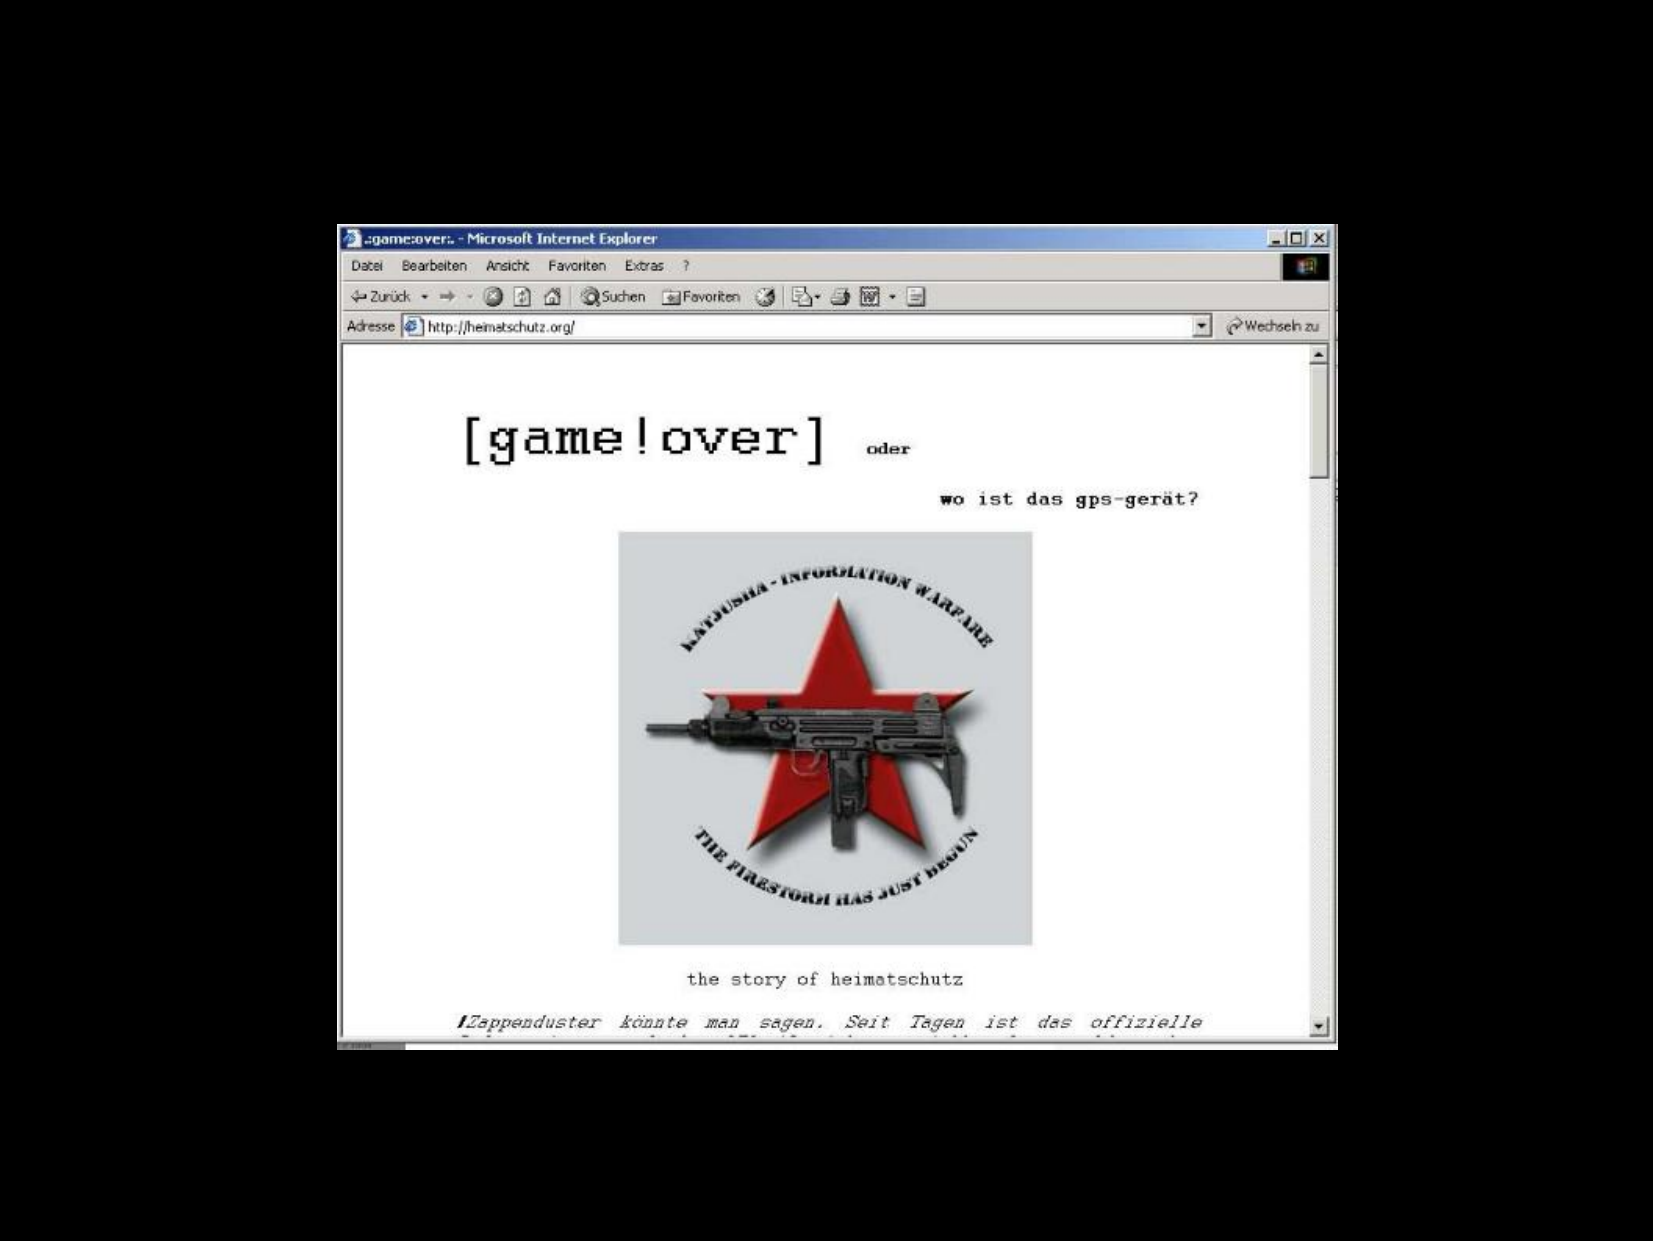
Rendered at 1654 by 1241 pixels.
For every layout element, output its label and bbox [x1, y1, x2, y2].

picture [337, 224, 1338, 1050]
